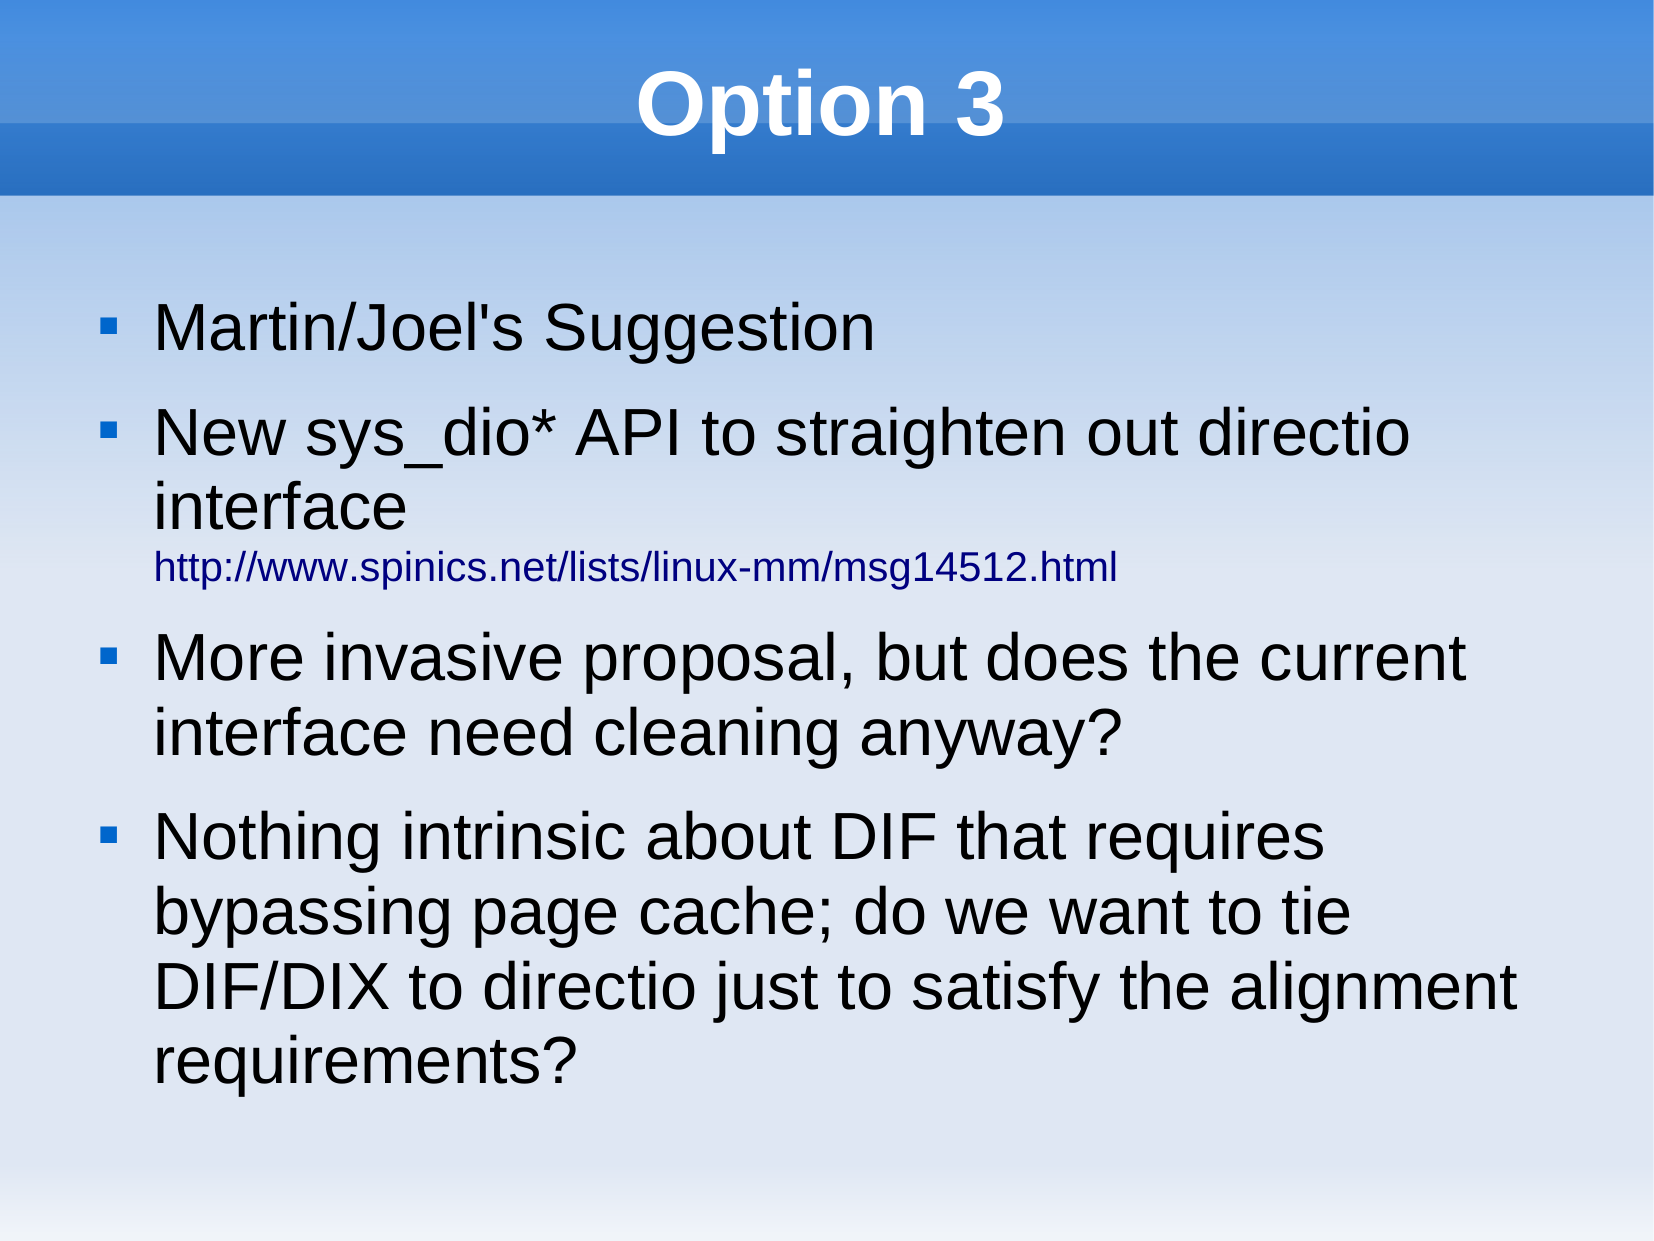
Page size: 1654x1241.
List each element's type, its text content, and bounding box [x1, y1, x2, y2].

list Martin/Joel's Suggestion New sys_dio* API to straighten out directio interface http://www.spinics.net/lists/linux-mm/msg14512.html More invasive proposal, but does the current interface need cleaning anyway? Nothing intrinsic about DIF that requires bypassing page cache; do we want to tie DIF/DIX to directio just to satisfy the alignment requirements? [82, 290, 1571, 1099]
picture [0, 0, 1654, 1241]
title Option 3 [76, 7, 1565, 200]
